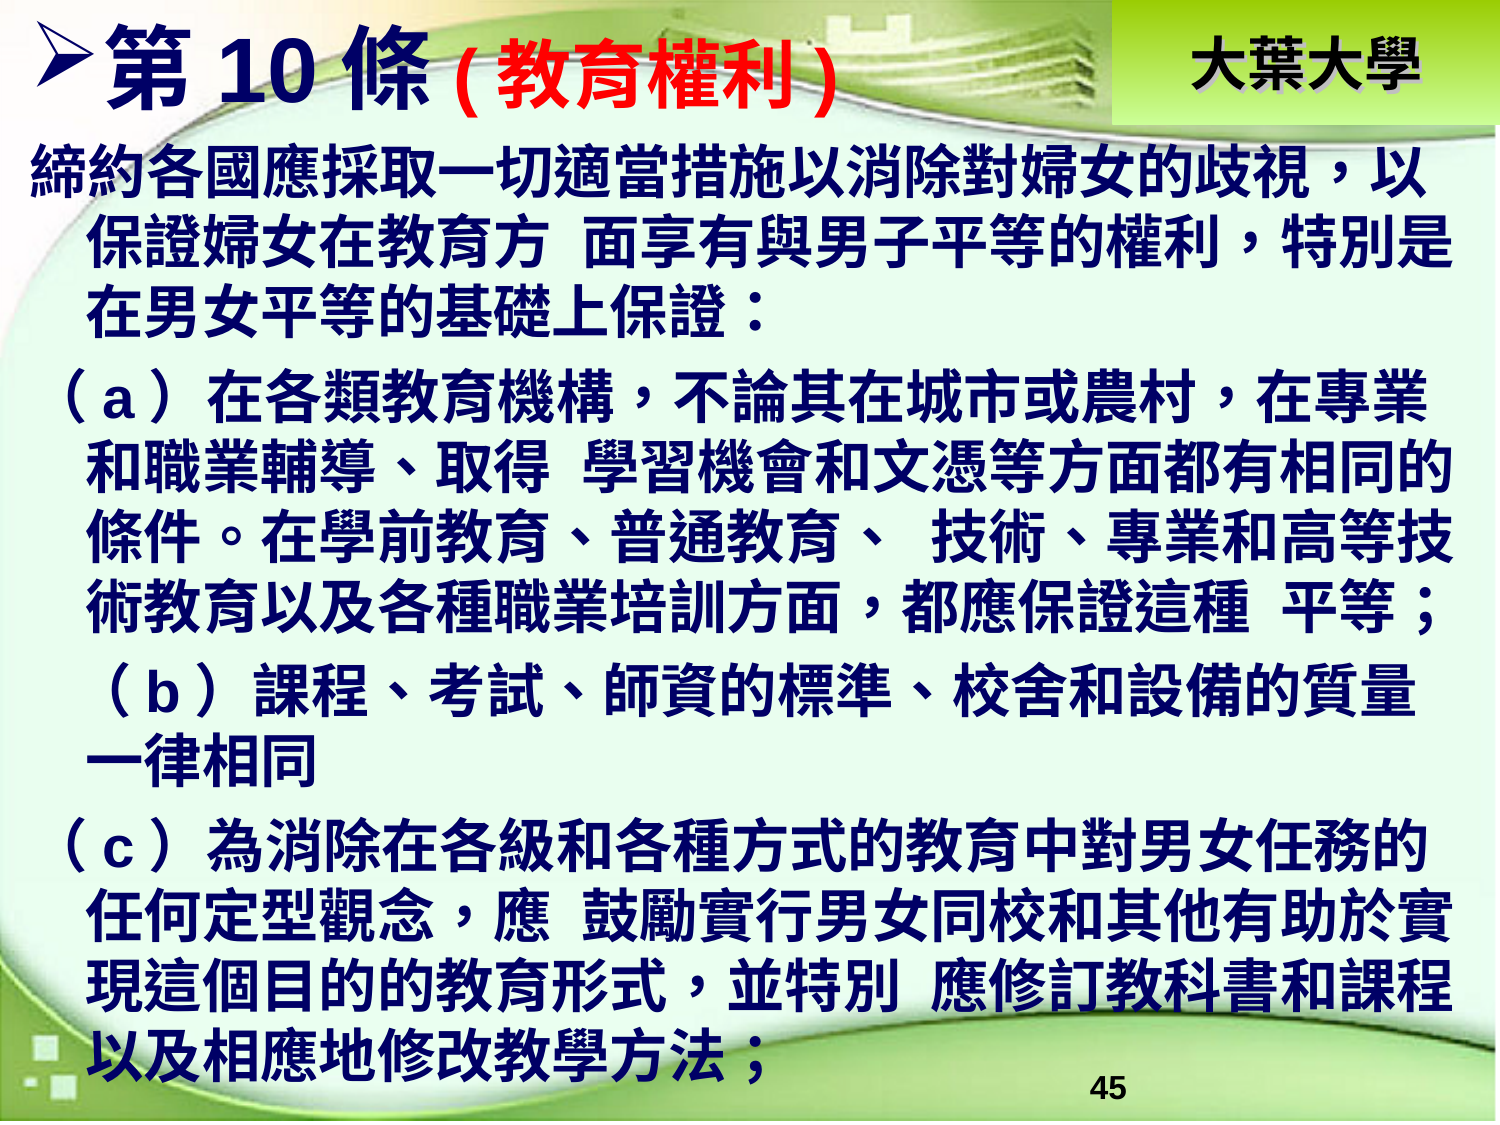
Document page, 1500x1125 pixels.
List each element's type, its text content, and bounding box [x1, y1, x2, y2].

text_box 第10條(教育權利) 締約各國應採取一切適當措施以消除對婦女的歧視，以保證婦女在教育方 面享有與男子平等的權利，特別是在男女平等的基礎上保證： （a）在各類教育機構，不論其在城市或農村，在專業和職業輔導、取得 學習機會和文憑等方面都有相同的條件。在學前教育、普通教育、 技術、專業和高等技術教育以及各種職業培訓方面，都應保證這種 平等； （b）課程、考試、師資的標準、校舍和設備的質量一律相同 （c）為消除在各級和各種方式的教育中對男女任務的任何定型觀念，應 鼓勵實行男女同校和其他有助於實現這個目的的教育形式，並特別 應修訂教科書和課程以及相應地修改教學方法； [14, 0, 1486, 852]
